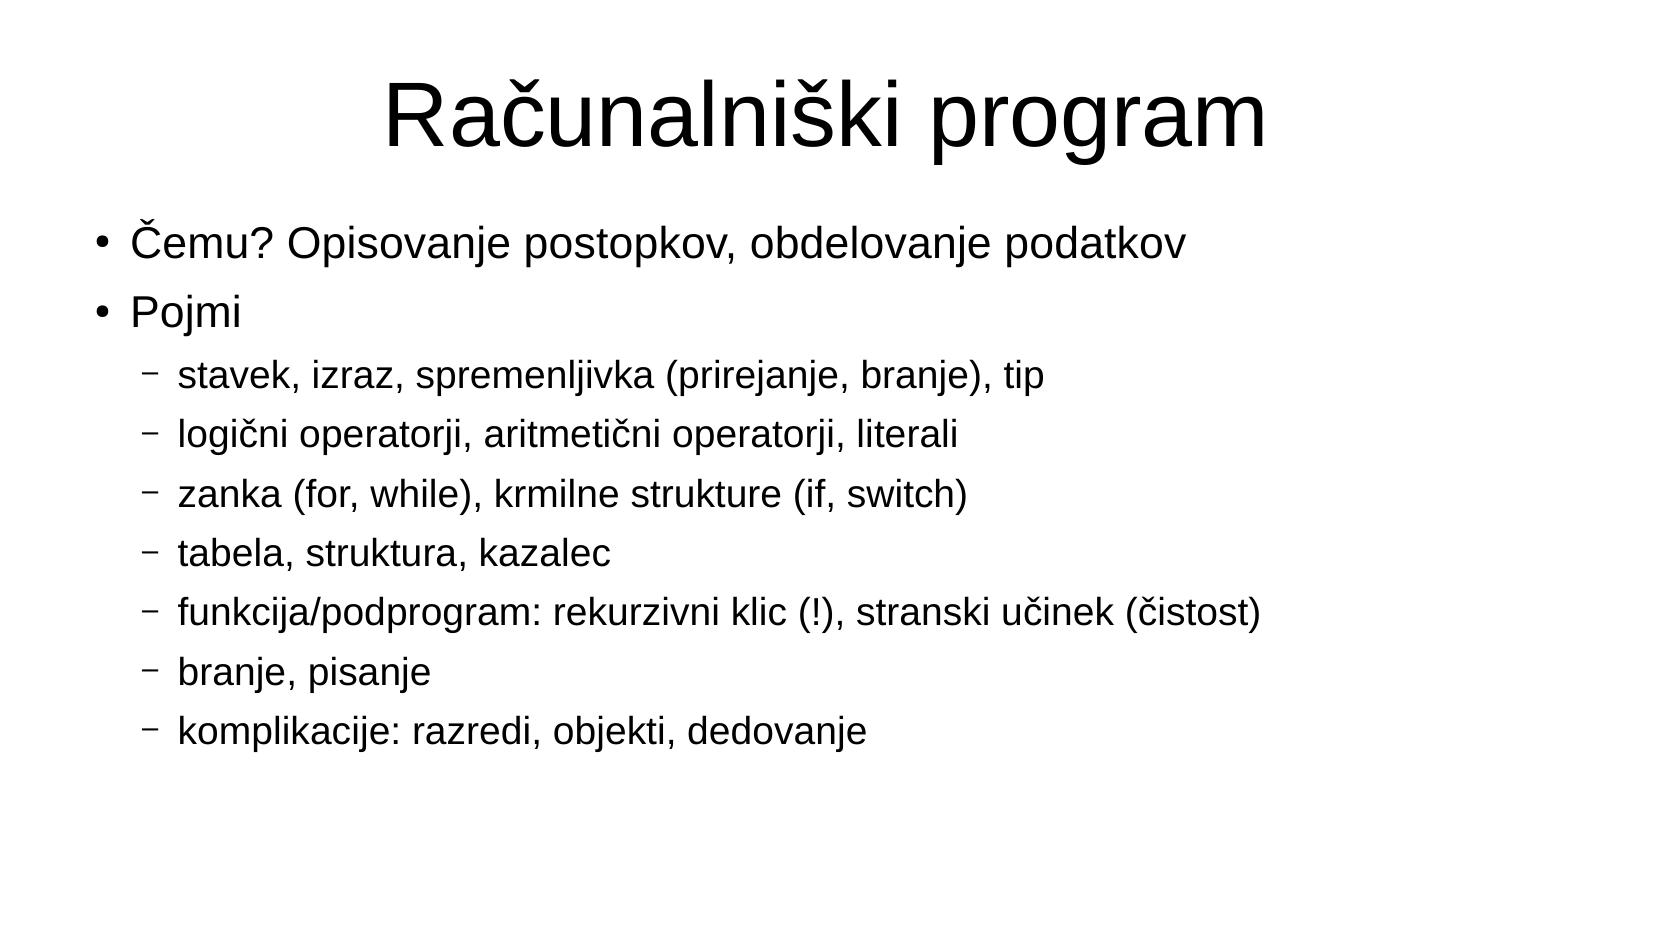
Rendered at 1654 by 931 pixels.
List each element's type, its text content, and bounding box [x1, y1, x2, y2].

list Čemu? Opisovanje postopkov, obdelovanje podatkov Pojmi stavek, izraz, spremenljivka (prirejanje, branje), tip logični operatorji, aritmetični operatorji, literali zanka (for, while), krmilne strukture (if, switch) tabela, struktura, kazalec funkcija/podprogram: rekurzivni klic (!), stranski učinek (čistost) branje, pisanje komplikacije: razredi, objekti, dedovanje [82, 217, 1571, 758]
title Računalniški program [82, 37, 1571, 193]
